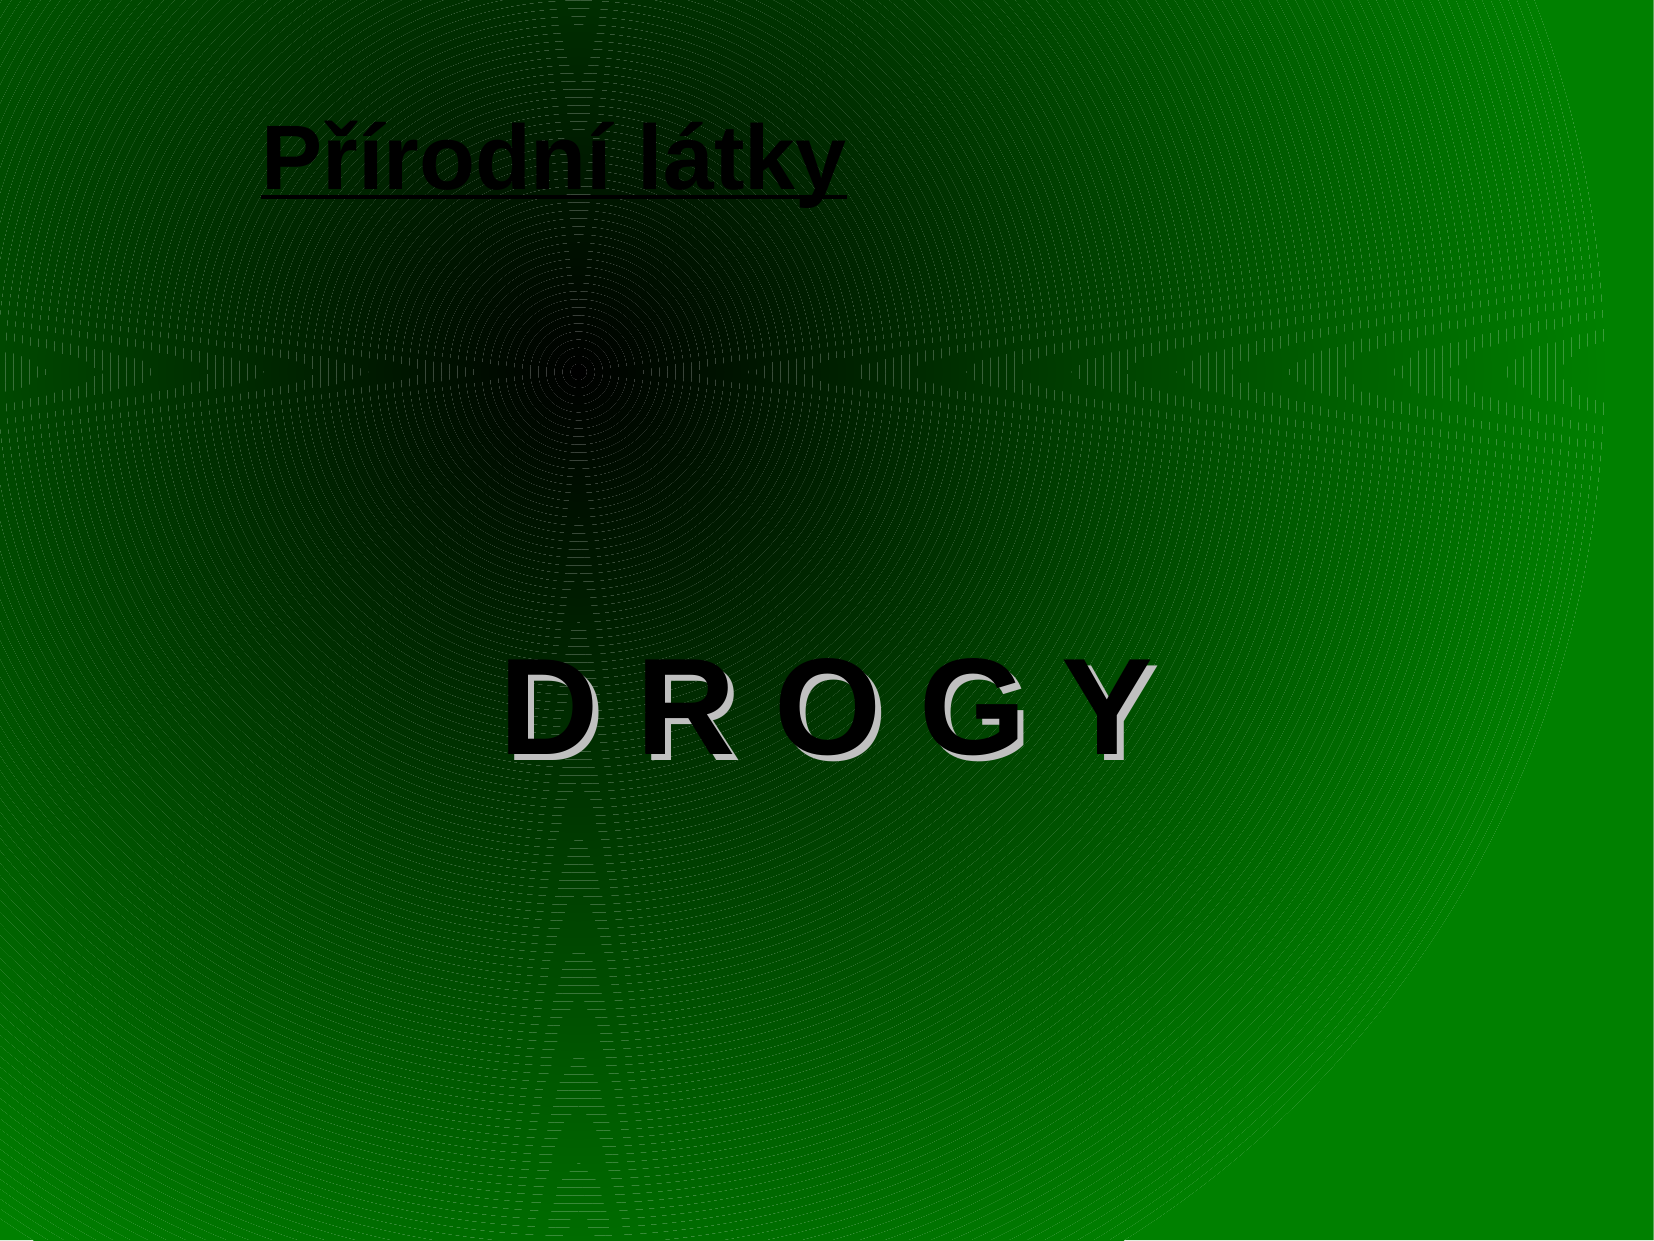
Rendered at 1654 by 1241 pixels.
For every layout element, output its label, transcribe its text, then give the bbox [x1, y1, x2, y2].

title Přírodní látky [82, 49, 1571, 257]
subtitle D R O G Y [82, 290, 1571, 1109]
